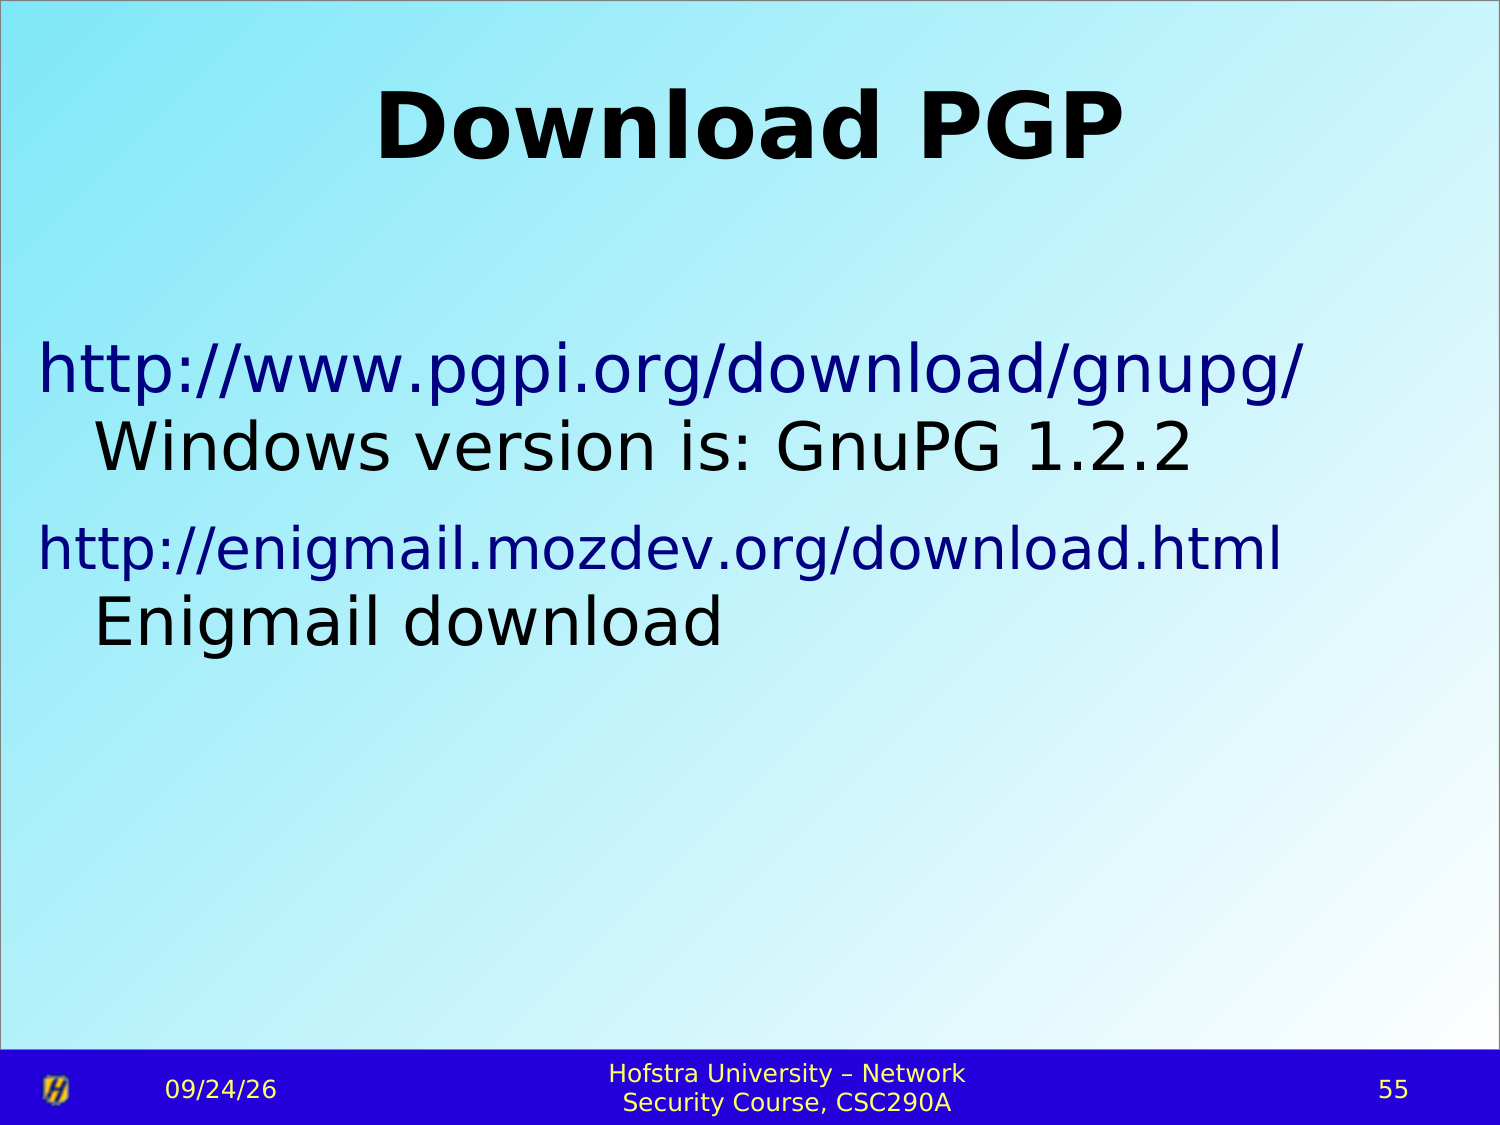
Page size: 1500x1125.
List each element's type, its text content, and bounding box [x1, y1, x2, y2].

list http://www.pgpi.org/download/gnupg/Windows version is: GnuPG 1.2.2 http://enigmail.mozdev.org/download.html Enigmail download [37, 330, 1469, 1013]
picture [37, 1072, 76, 1110]
title Download PGP [71, 70, 1431, 184]
